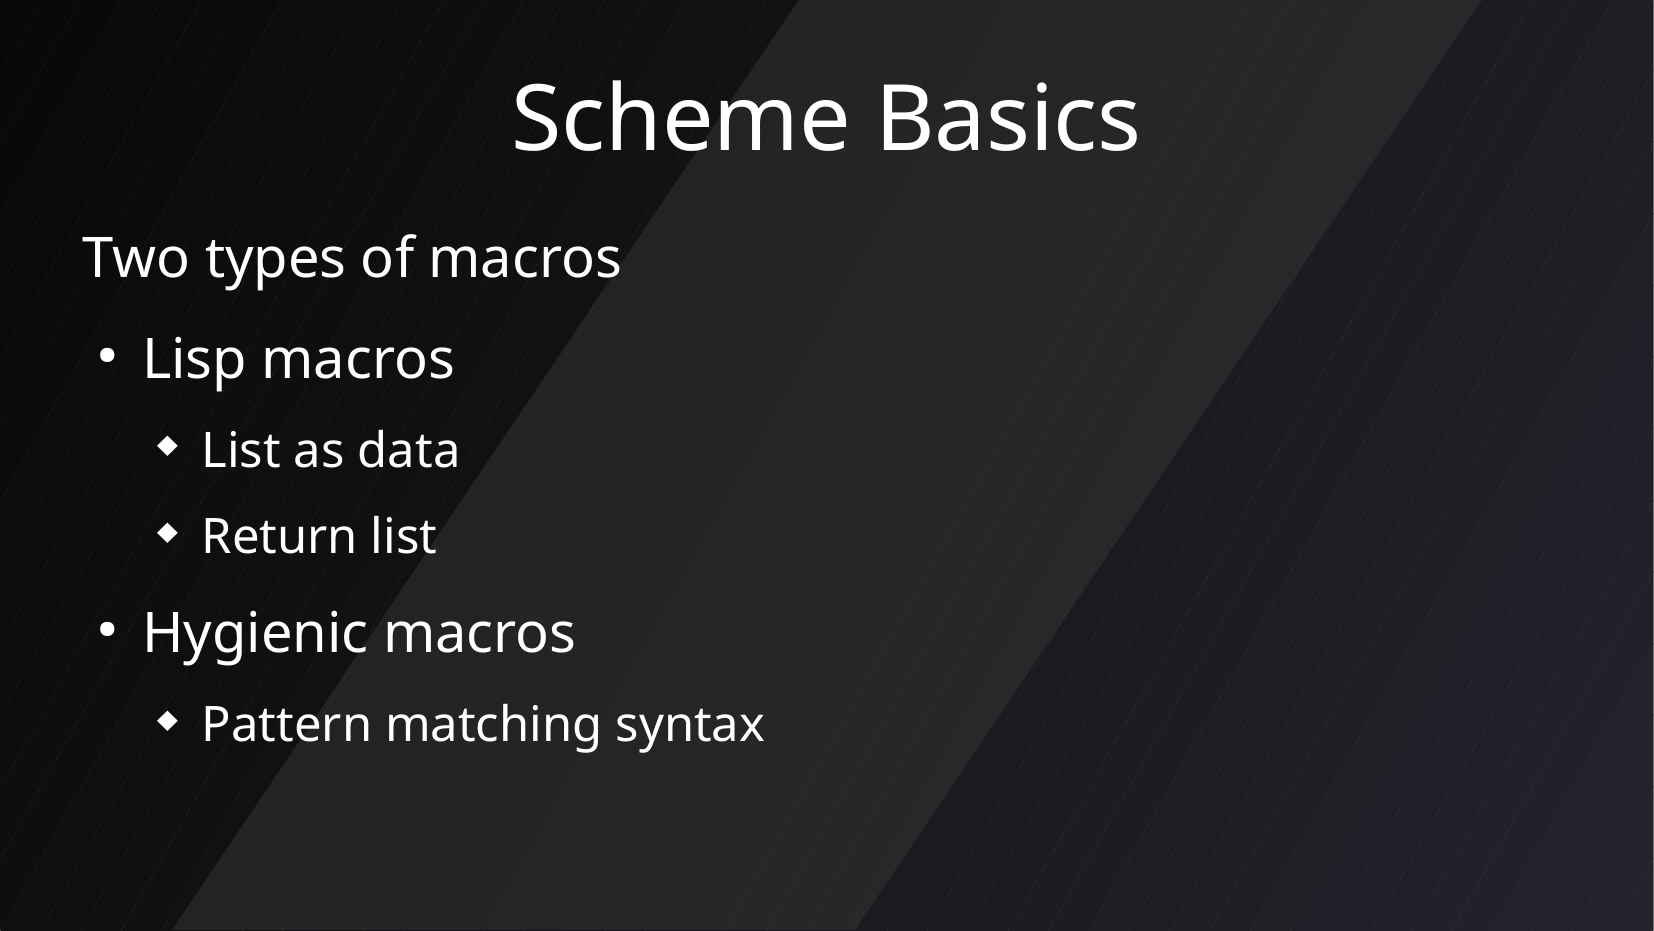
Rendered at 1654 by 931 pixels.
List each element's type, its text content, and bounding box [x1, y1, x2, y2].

title Scheme Basics [82, 37, 1571, 193]
list Two types of macros Lisp macros List as data Return list Hygienic macros Pattern matching syntax [82, 217, 1571, 758]
